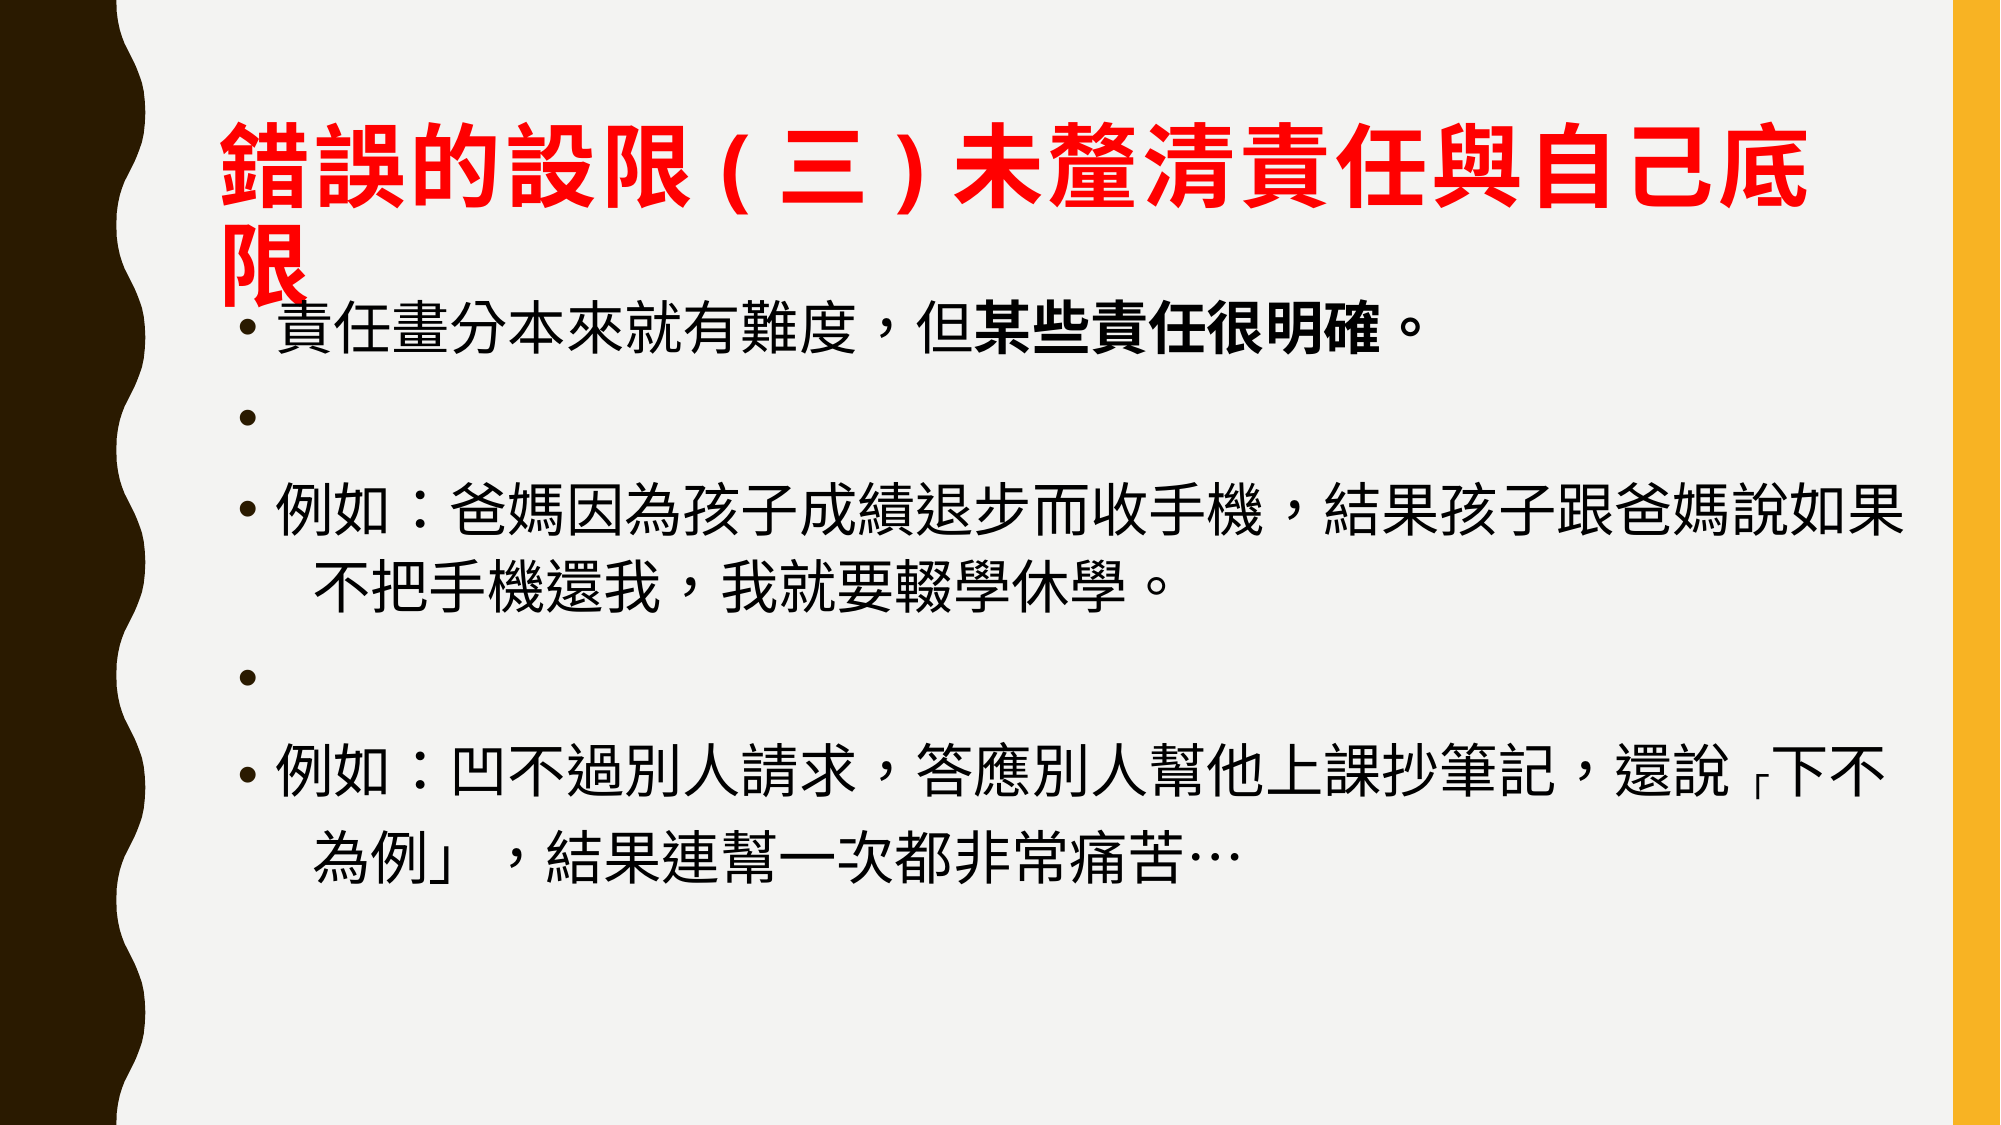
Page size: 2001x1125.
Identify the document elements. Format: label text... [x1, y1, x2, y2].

list 責任畫分本來就有難度，但某些責任很明確。 例如：爸媽因為孩子成績退步而收手機，結果孩子跟爸媽說如果不把手機還我，我就要輟學休學。 例如：凹不過別人請求，答應別人幫他上課抄筆記，還說「下不為例」，結果連幫一次都非常痛苦… [222, 276, 1929, 1108]
title 錯誤的設限(三)未釐清責任與自己底限 [203, 113, 1873, 359]
